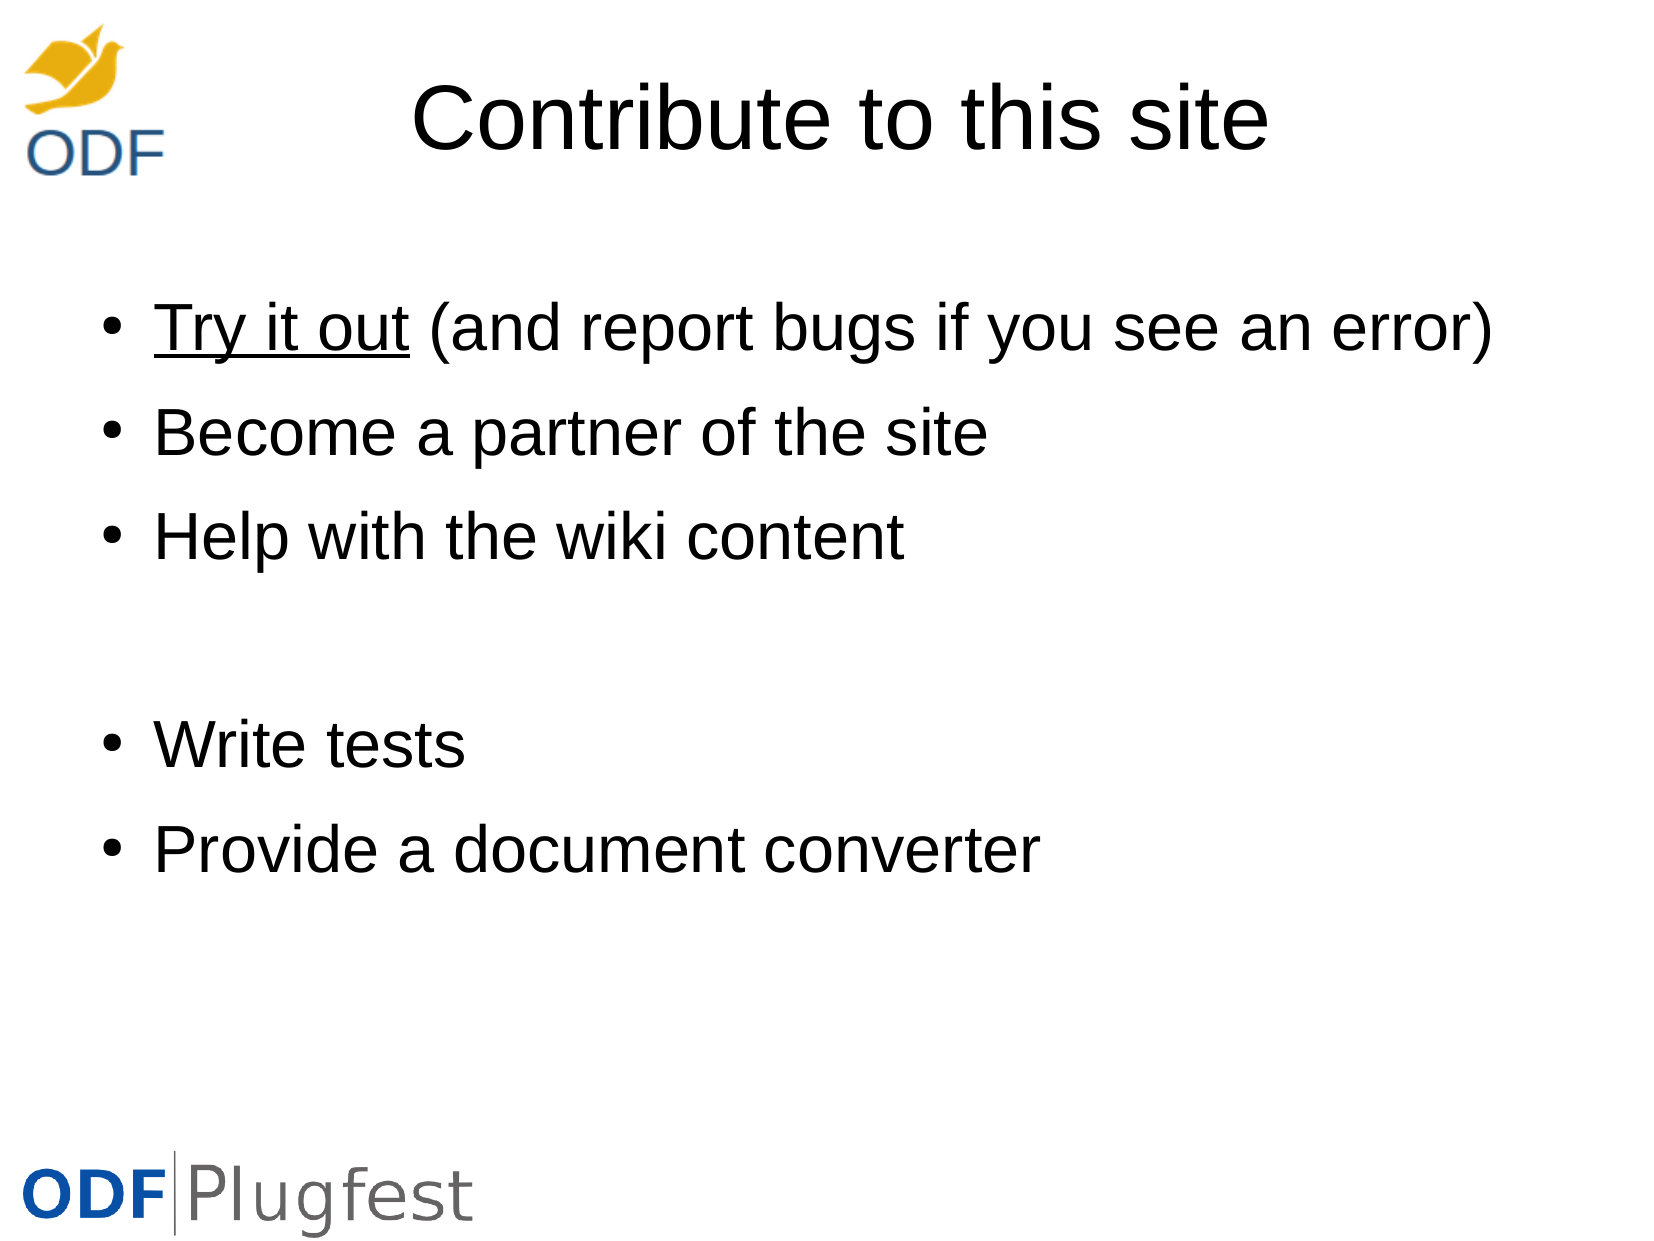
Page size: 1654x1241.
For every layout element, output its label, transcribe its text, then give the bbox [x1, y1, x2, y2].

title Contribute to this site [206, 29, 1477, 207]
list Try it out (and report bugs if you see an error) Become a partner of the site Help with the wiki content Write tests Provide a document converter [82, 290, 1571, 1010]
picture [0, 0, 216, 218]
picture [23, 1150, 473, 1241]
